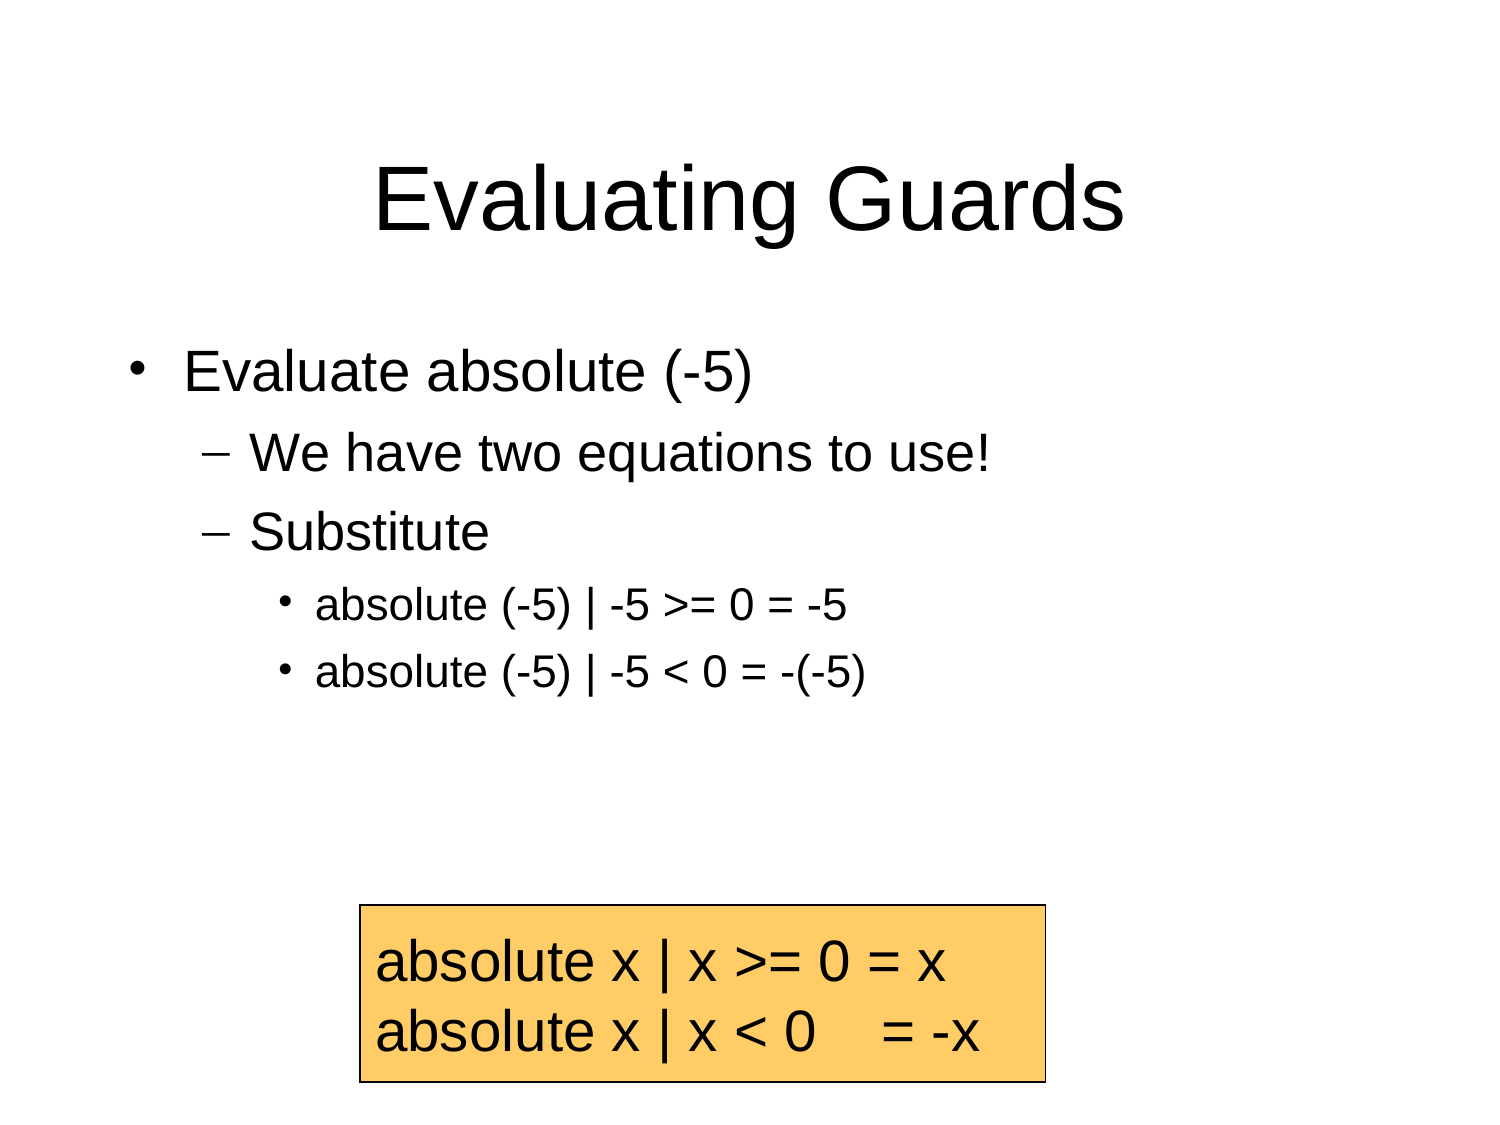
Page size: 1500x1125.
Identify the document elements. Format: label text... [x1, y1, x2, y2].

text_box absolute x | x >= 0 = x absolute x | x < 0 = -x [360, 904, 1046, 1083]
list Evaluate absolute (-5) We have two equations to use! Substitute absolute (-5) | -5 >= 0 = -5 absolute (-5) | -5 < 0 = -(-5) [112, 324, 1388, 1000]
title Evaluating Guards [112, 99, 1388, 288]
